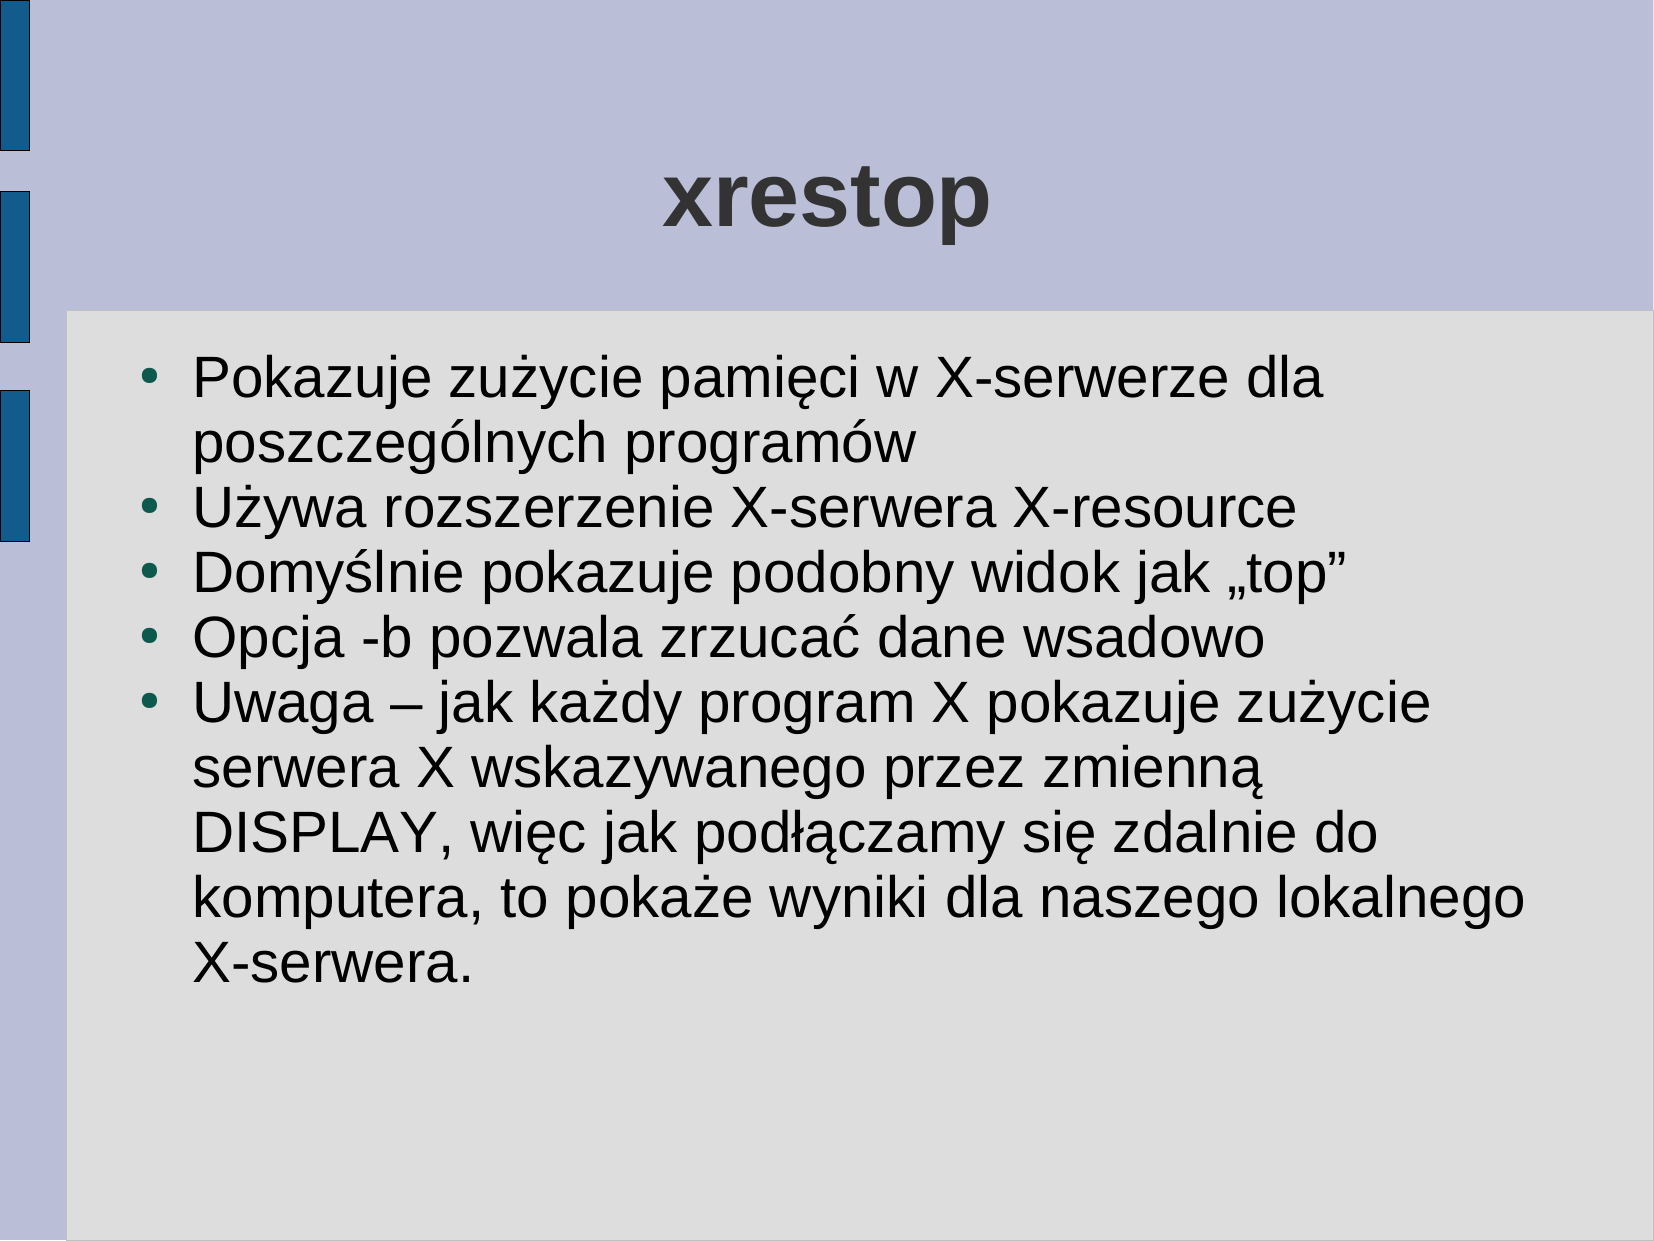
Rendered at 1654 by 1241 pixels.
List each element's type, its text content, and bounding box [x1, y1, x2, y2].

title xrestop [121, 91, 1534, 299]
list Pokazuje zużycie pamięci w X-serwerze dla poszczególnych programów Używa rozszerzenie X-serwera X-resource Domyślnie pokazuje podobny widok jak „top” Opcja -b pozwala zrzucać dane wsadowo Uwaga – jak każdy program X pokazuje zużycie serwera X wskazywanego przez zmienną DISPLAY, więc jak podłączamy się zdalnie do komputera, to pokaże wyniki dla naszego lokalnego X-serwera. [121, 344, 1534, 1127]
